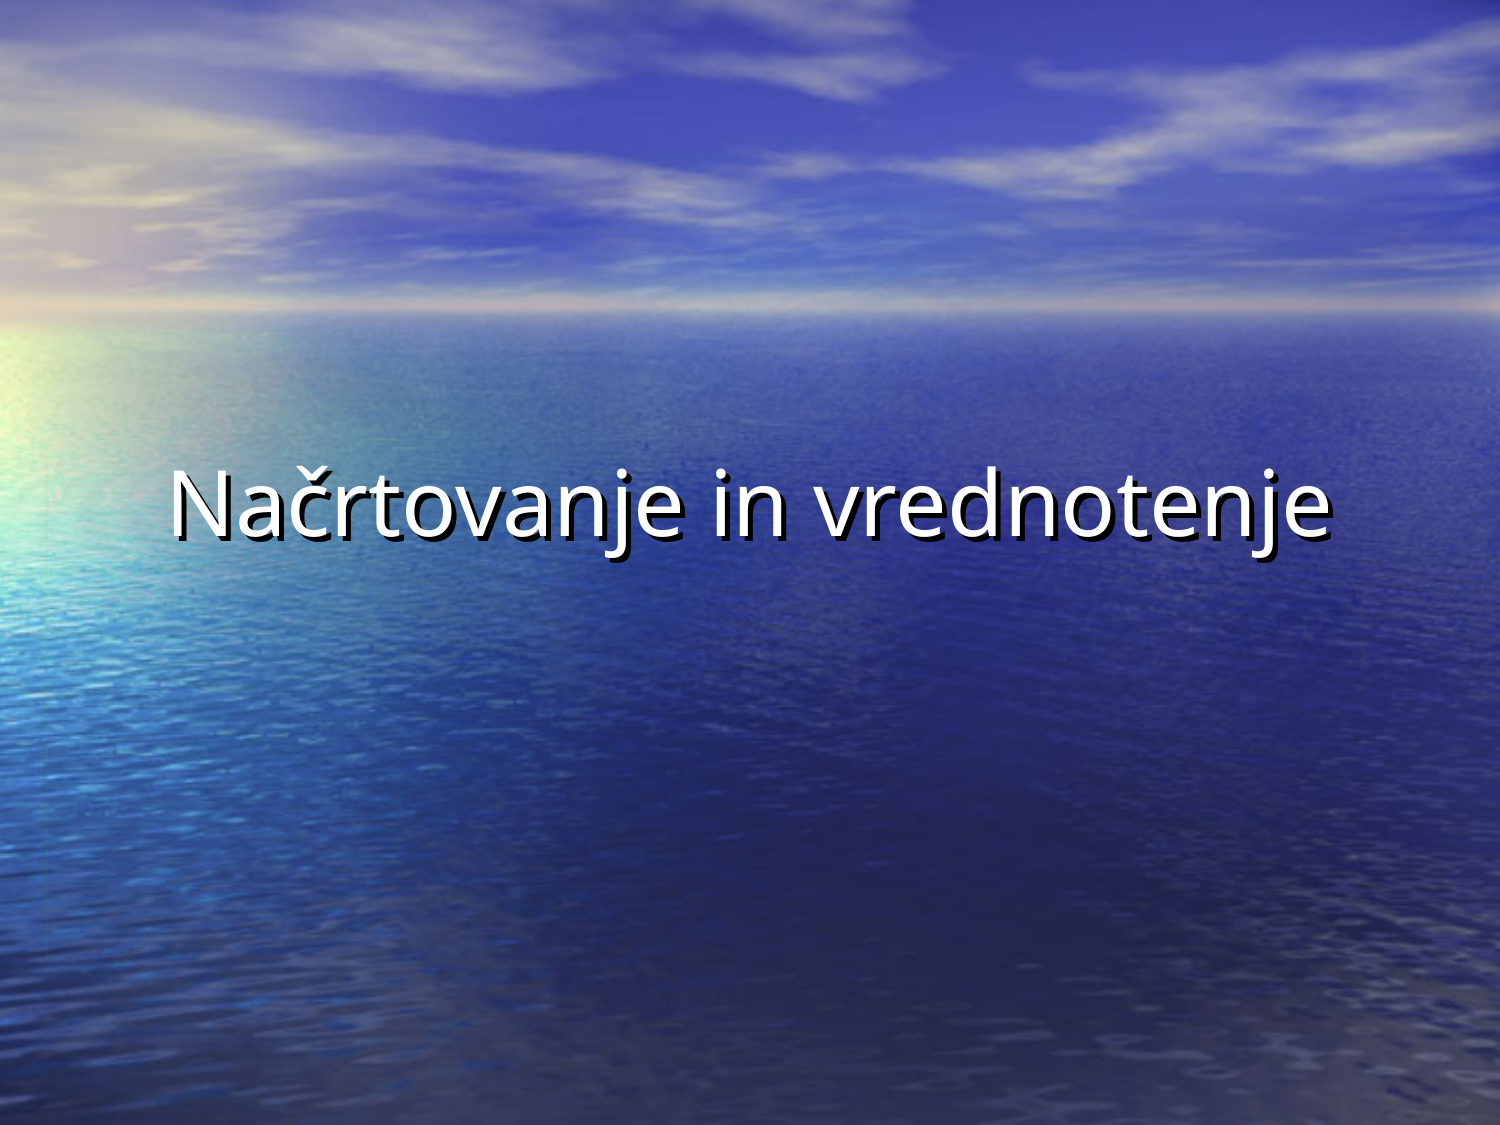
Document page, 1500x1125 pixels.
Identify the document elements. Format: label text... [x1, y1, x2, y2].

picture [0, 0, 1500, 1125]
title Načrtovanje in vrednotenje [112, 327, 1388, 563]
